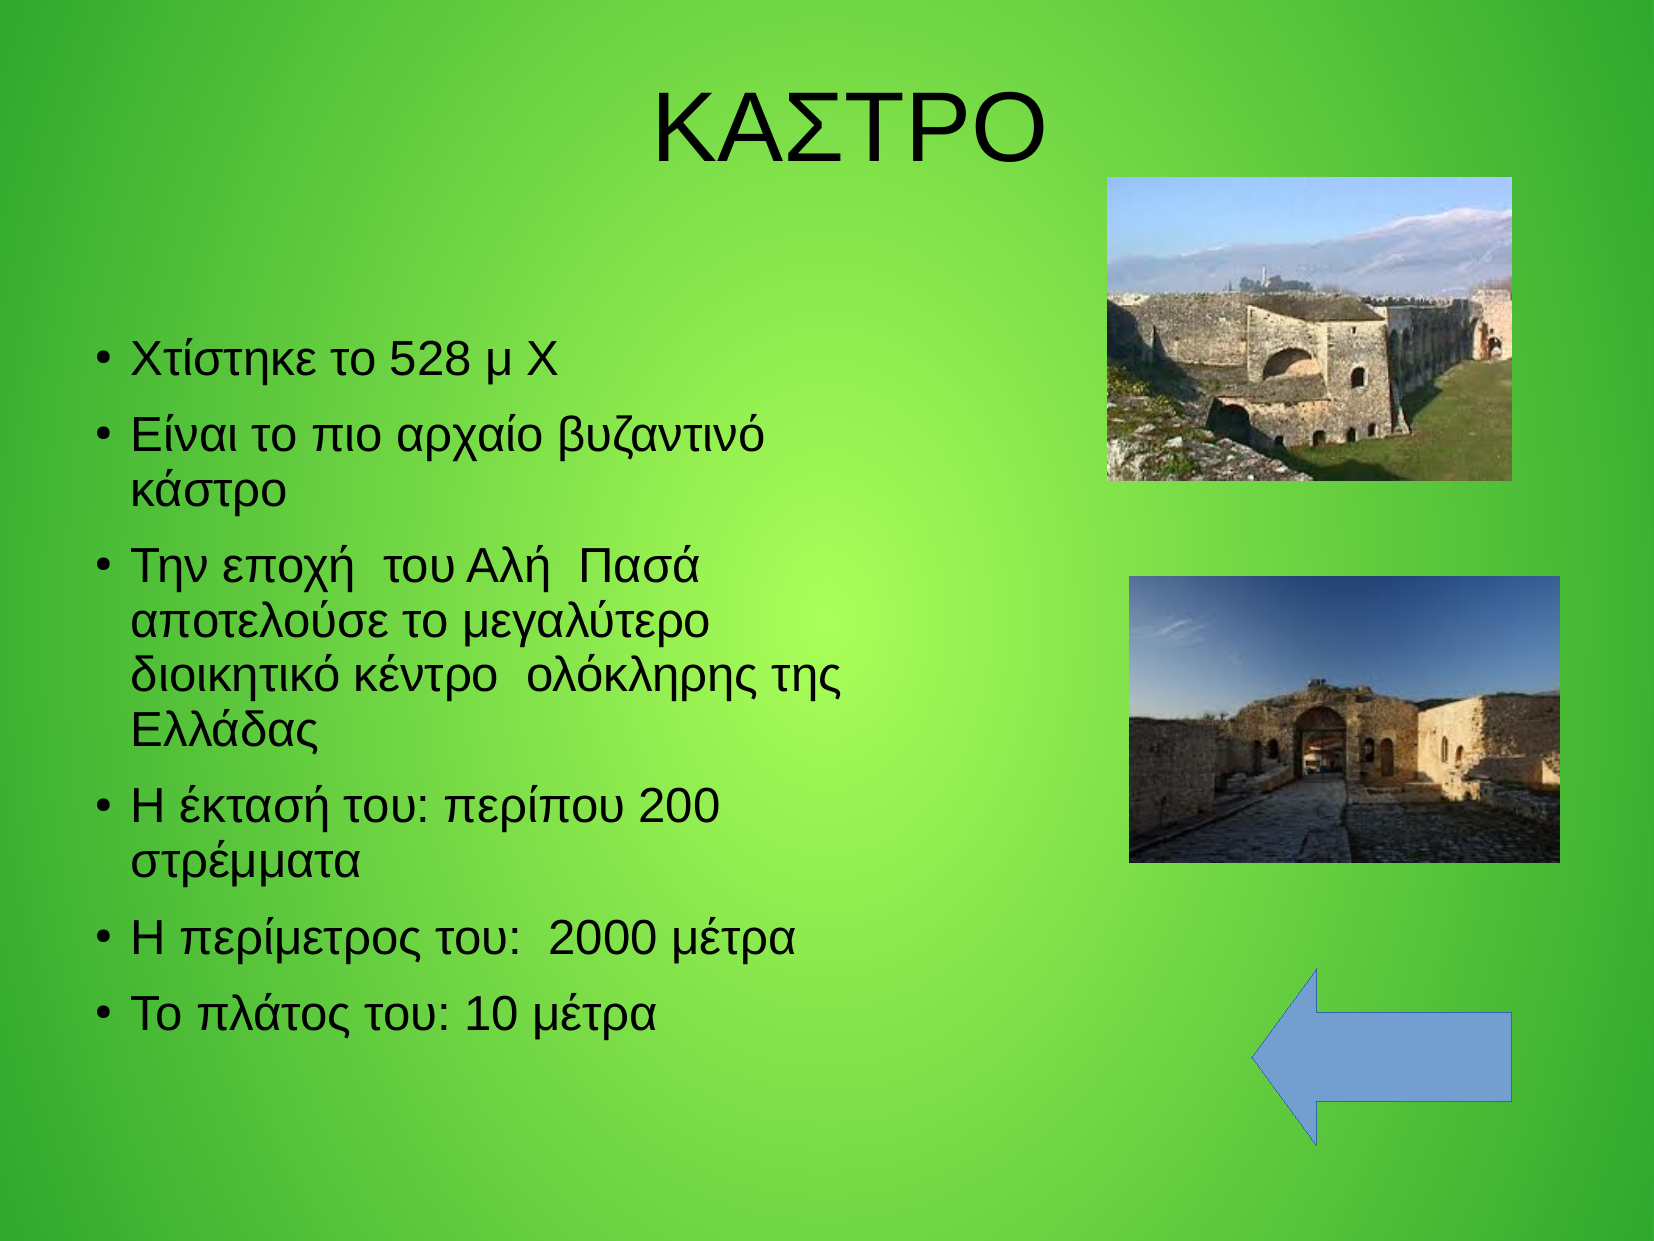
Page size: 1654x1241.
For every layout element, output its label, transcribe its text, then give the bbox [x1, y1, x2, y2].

picture [1107, 177, 1512, 481]
picture [1129, 576, 1560, 863]
list Χτίστηκε το 528 μ Χ Είναι το πιο αρχαίο βυζαντινό κάστρο Την εποχή του Αλή Πασά αποτελούσε το μεγαλύτερο διοικητικό κέντρο ολόκληρης της Ελλάδας Η έκτασή του: περίπου 200 στρέμματα Η περίμετρος του: 2000 μέτρα Το πλάτος του: 10 μέτρα [82, 330, 898, 1050]
text_box [1251, 968, 1512, 1146]
title ΚΑΣΤΡΟ [106, 23, 1595, 231]
